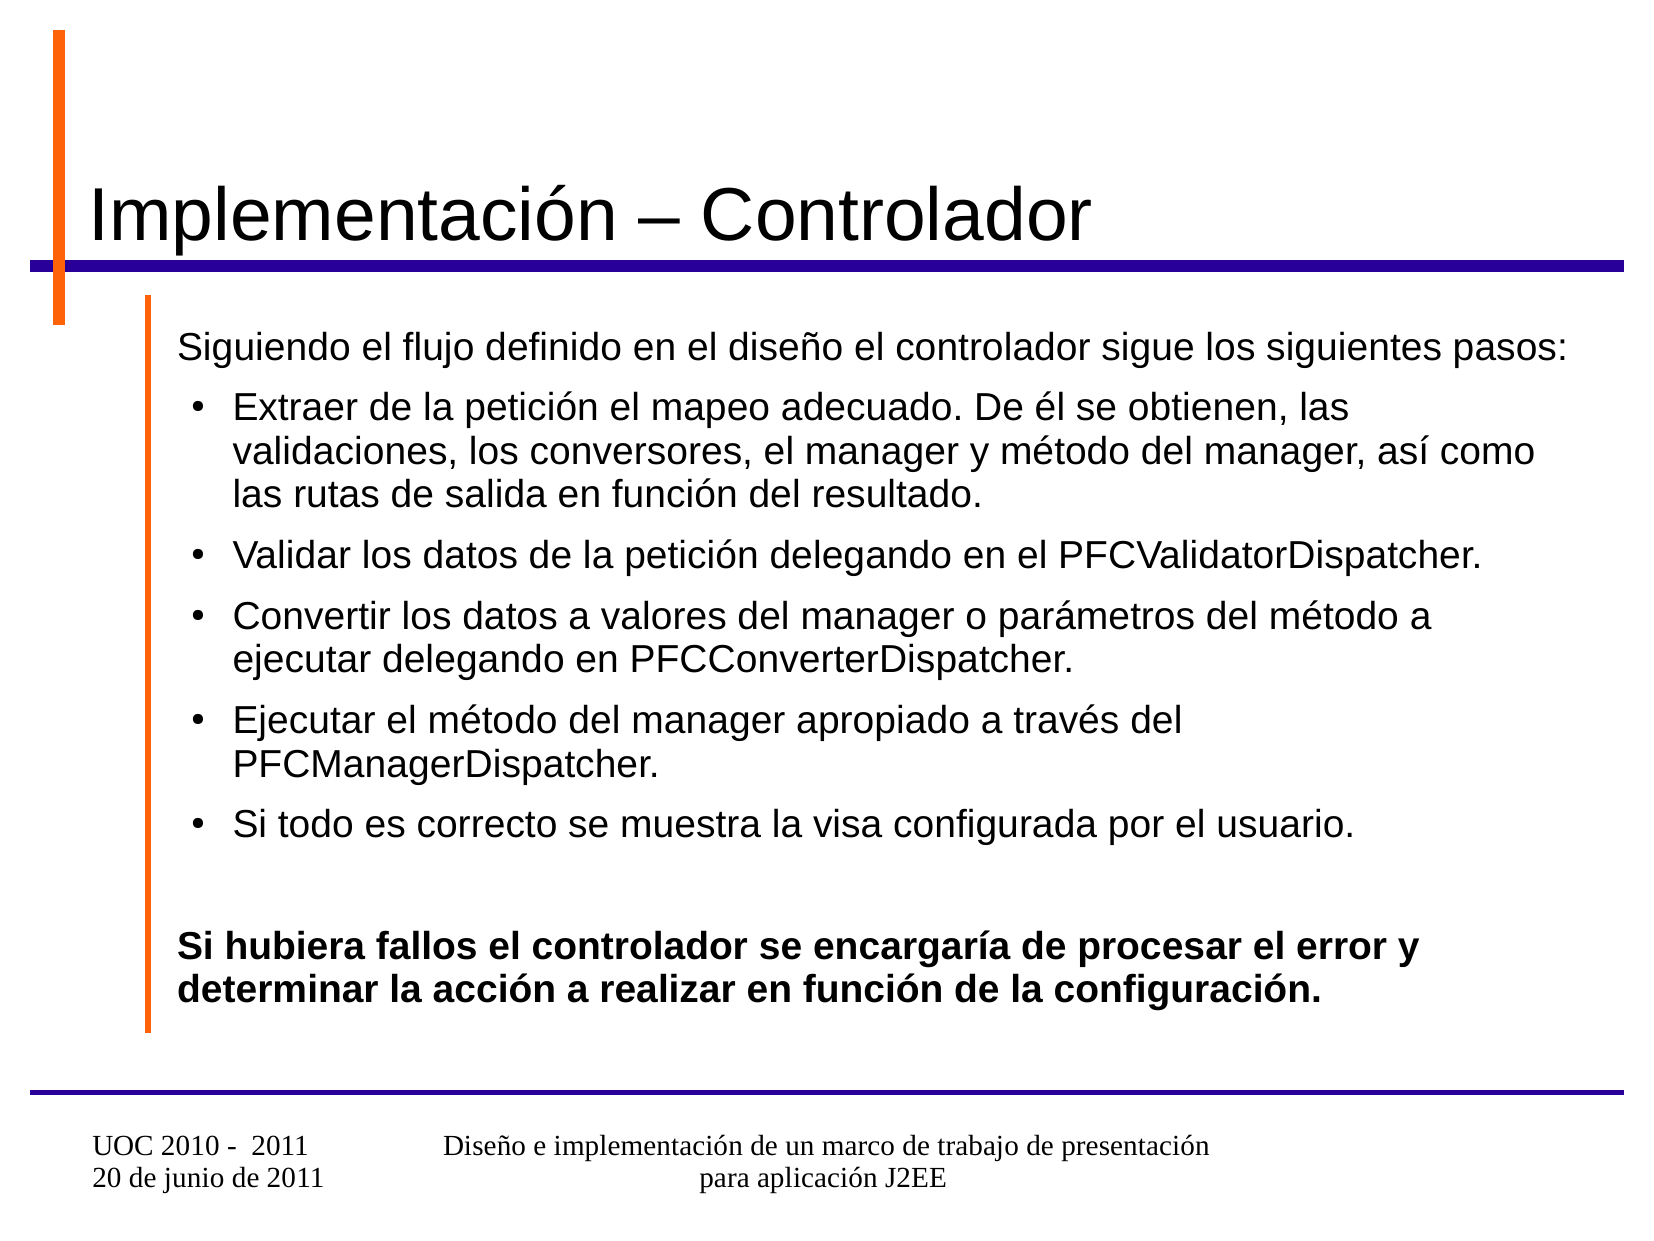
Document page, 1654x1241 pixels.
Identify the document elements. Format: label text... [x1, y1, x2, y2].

list Siguiendo el flujo definido en el diseño el controlador sigue los siguientes pasos: Extraer de la petición el mapeo adecuado. De él se obtienen, las validaciones, los conversores, el manager y método del manager, así como las rutas de salida en función del resultado. Validar los datos de la petición delegando en el PFCValidatorDispatcher. Convertir los datos a valores del manager o parámetros del método a ejecutar delegando en PFCConverterDispatcher. Ejecutar el método del manager apropiado a través del PFCManagerDispatcher. Si todo es correcto se muestra la visa configurada por el usuario. Si hubiera fallos el controlador se encargaría de procesar el error y determinar la acción a realizar en función de la configuración. [177, 324, 1571, 1034]
title Implementación – Controlador [88, 49, 1301, 257]
